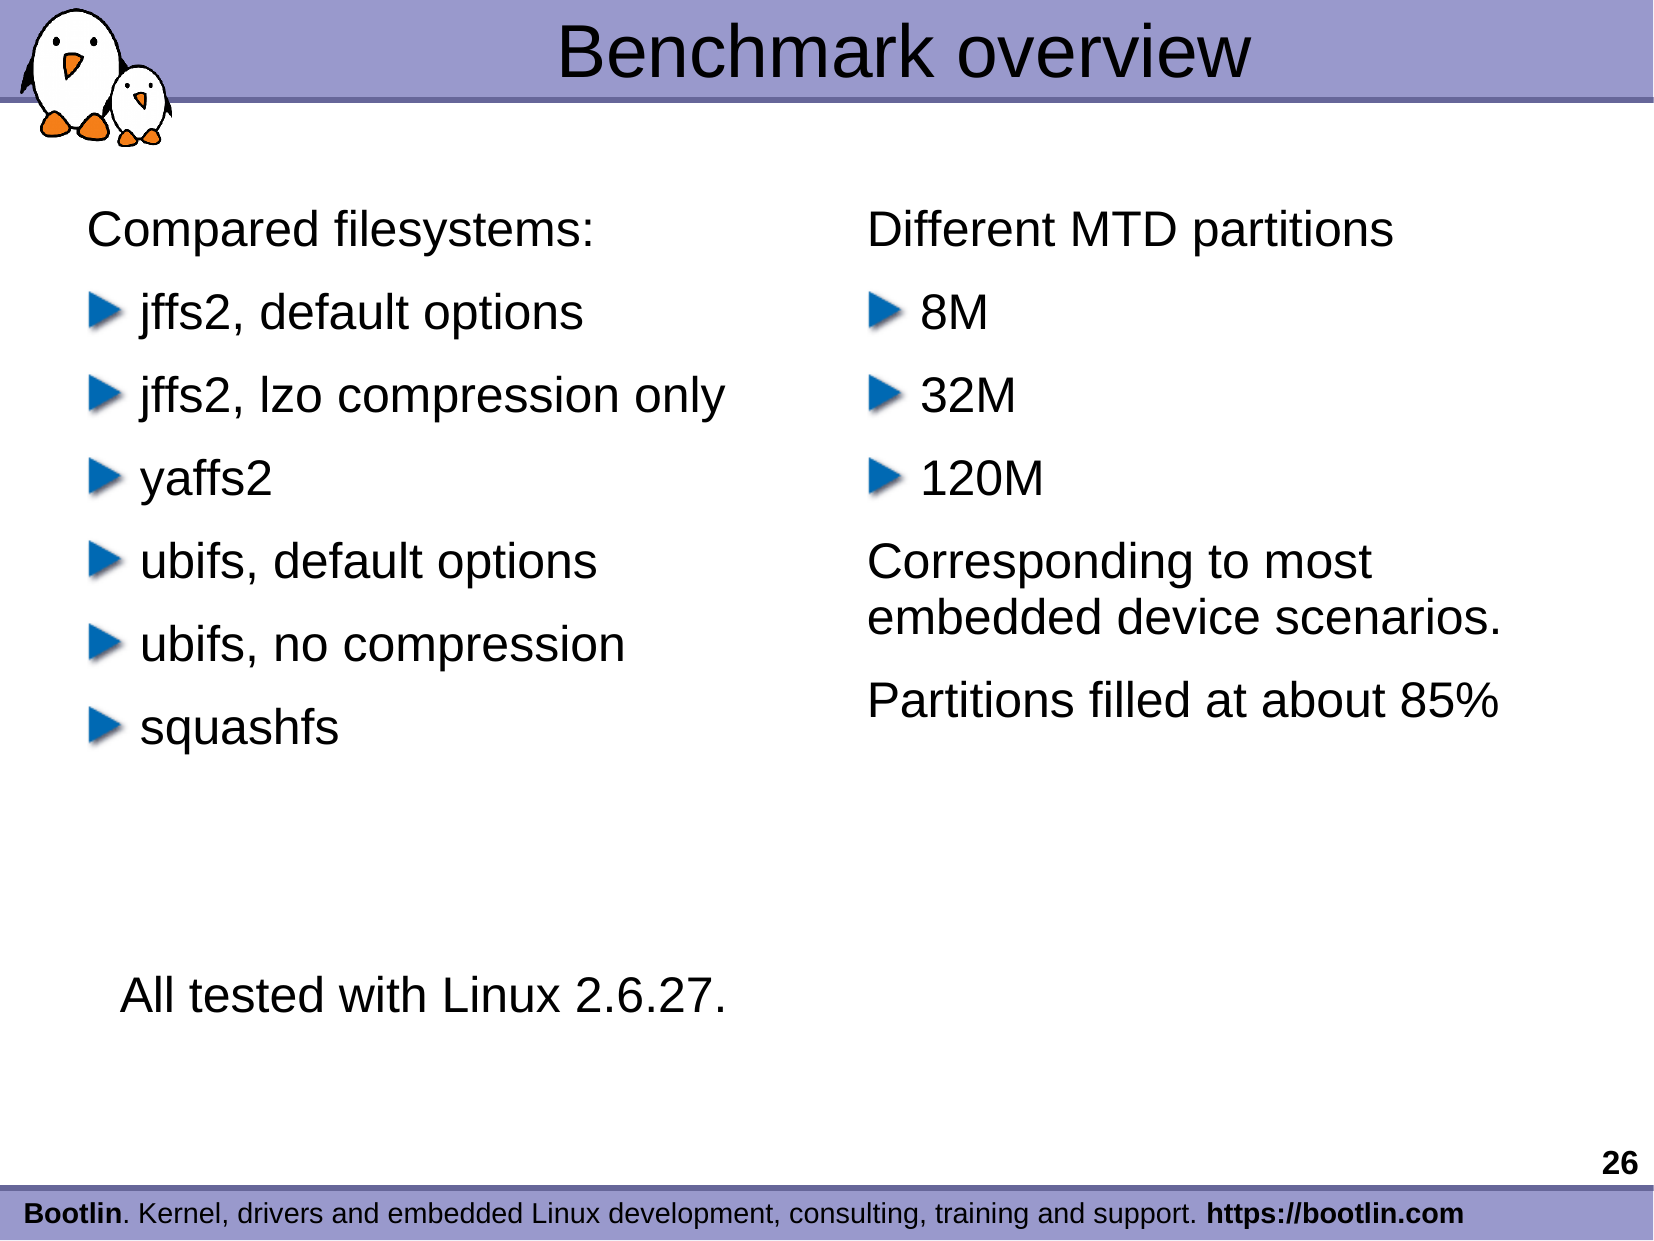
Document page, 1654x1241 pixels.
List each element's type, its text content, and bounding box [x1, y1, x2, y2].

text_box All tested with Linux 2.6.27. [119, 966, 729, 1029]
title Benchmark overview [178, 5, 1631, 97]
list Different MTD partitions 8M 32M 120M Corresponding to most embedded device scenarios. Partitions filled at about 85% [849, 201, 1593, 1118]
picture [20, 8, 172, 147]
list Compared filesystems: jffs2, default options jffs2, lzo compression only yaffs2 ubifs, default options ubifs, no compression squashfs [68, 201, 813, 1118]
